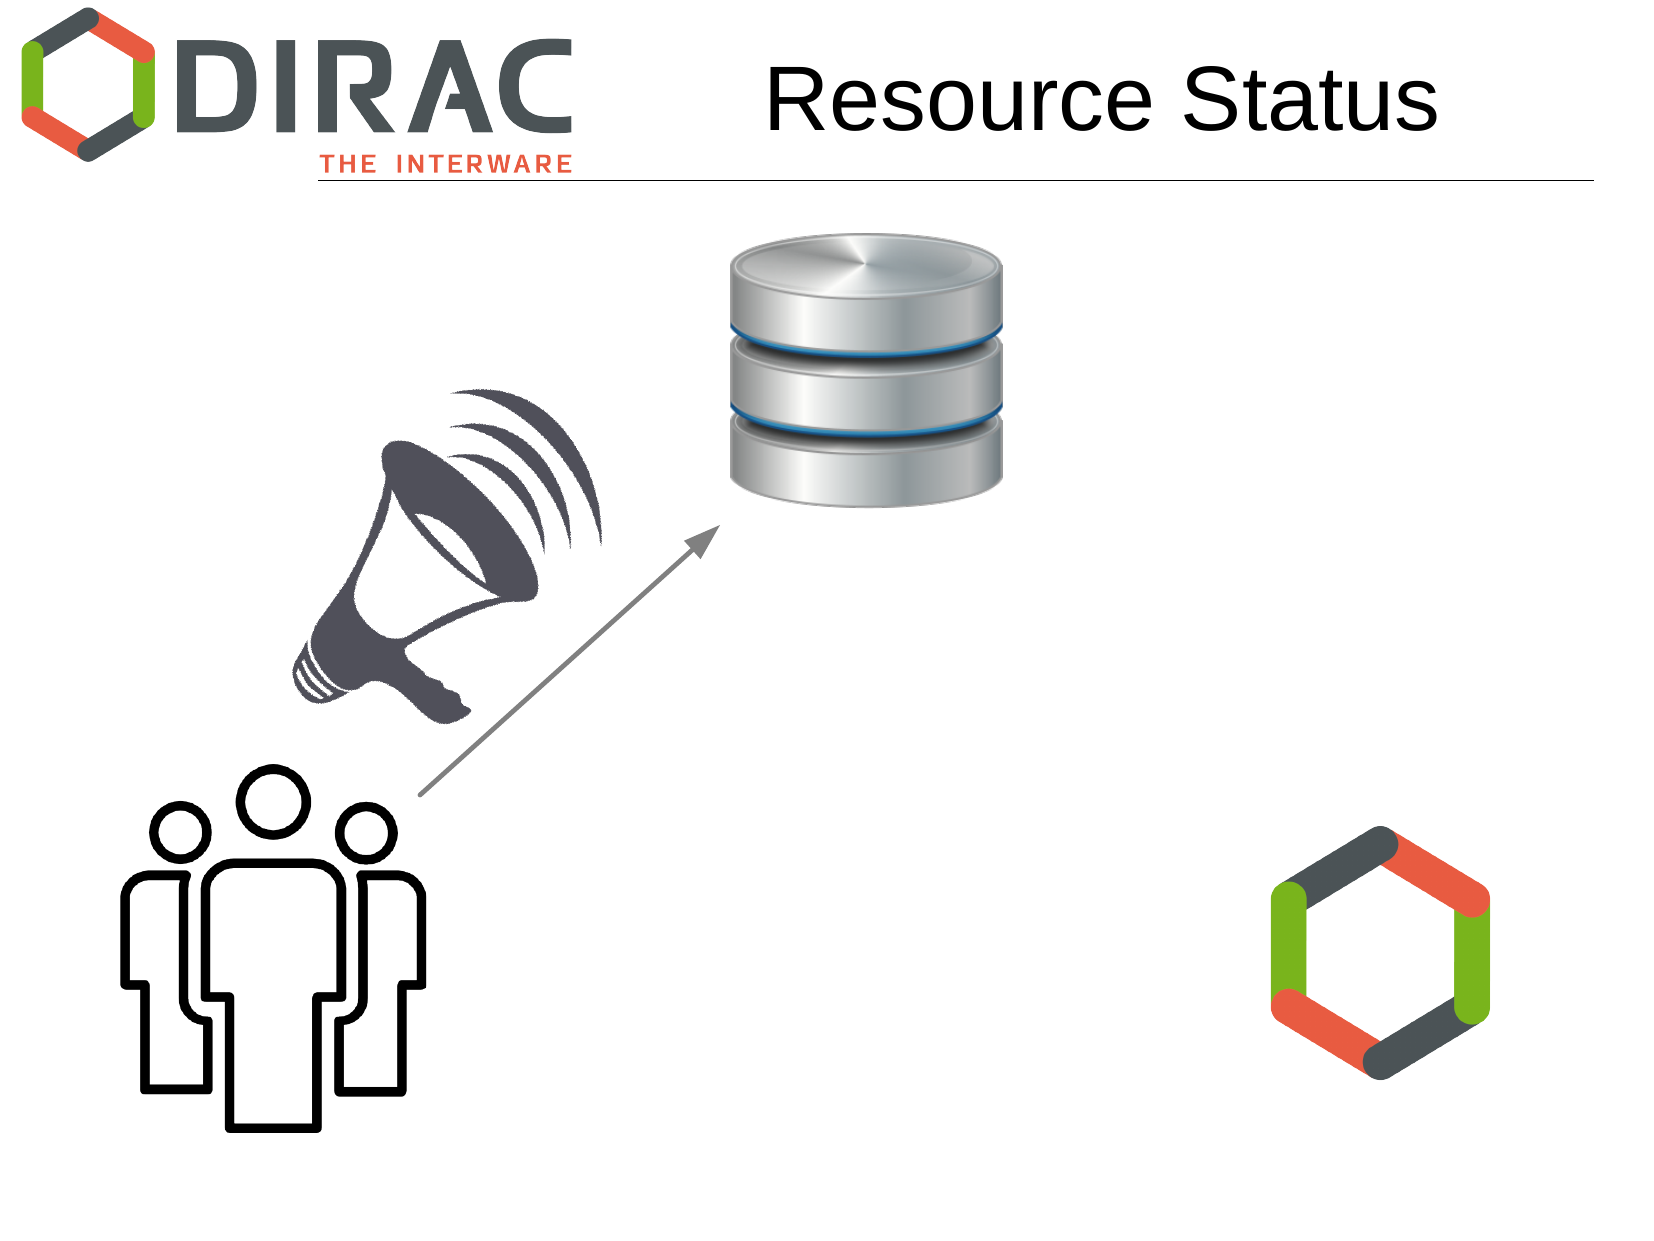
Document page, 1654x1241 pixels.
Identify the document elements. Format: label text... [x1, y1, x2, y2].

title Resource Status [615, 32, 1591, 166]
picture [89, 285, 706, 1133]
picture [4, 0, 589, 181]
picture [725, 230, 1006, 511]
picture [1242, 814, 1516, 1111]
